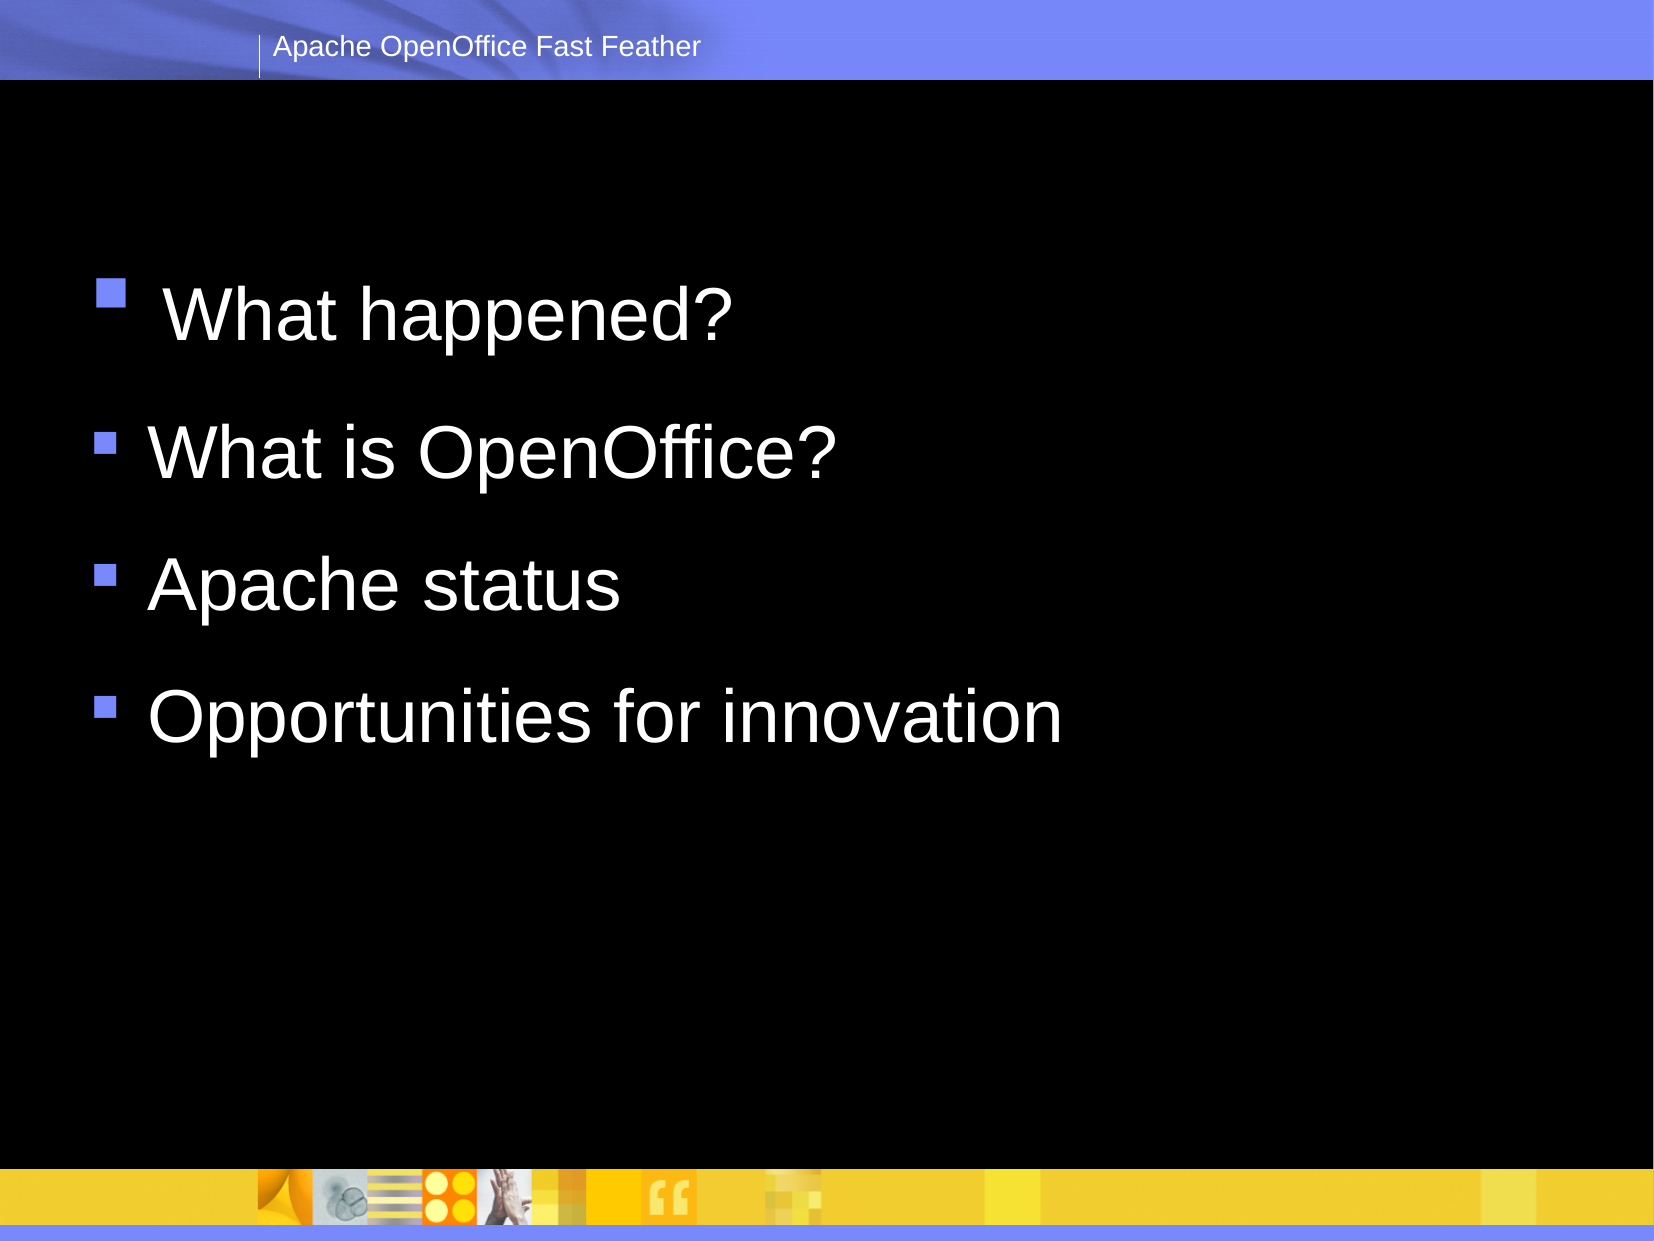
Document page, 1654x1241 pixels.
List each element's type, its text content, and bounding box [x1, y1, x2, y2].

picture [0, 1169, 1654, 1225]
picture [0, 0, 1654, 80]
list What happened? What is OpenOffice? Apache status Opportunities for innovation [51, 250, 1608, 1134]
